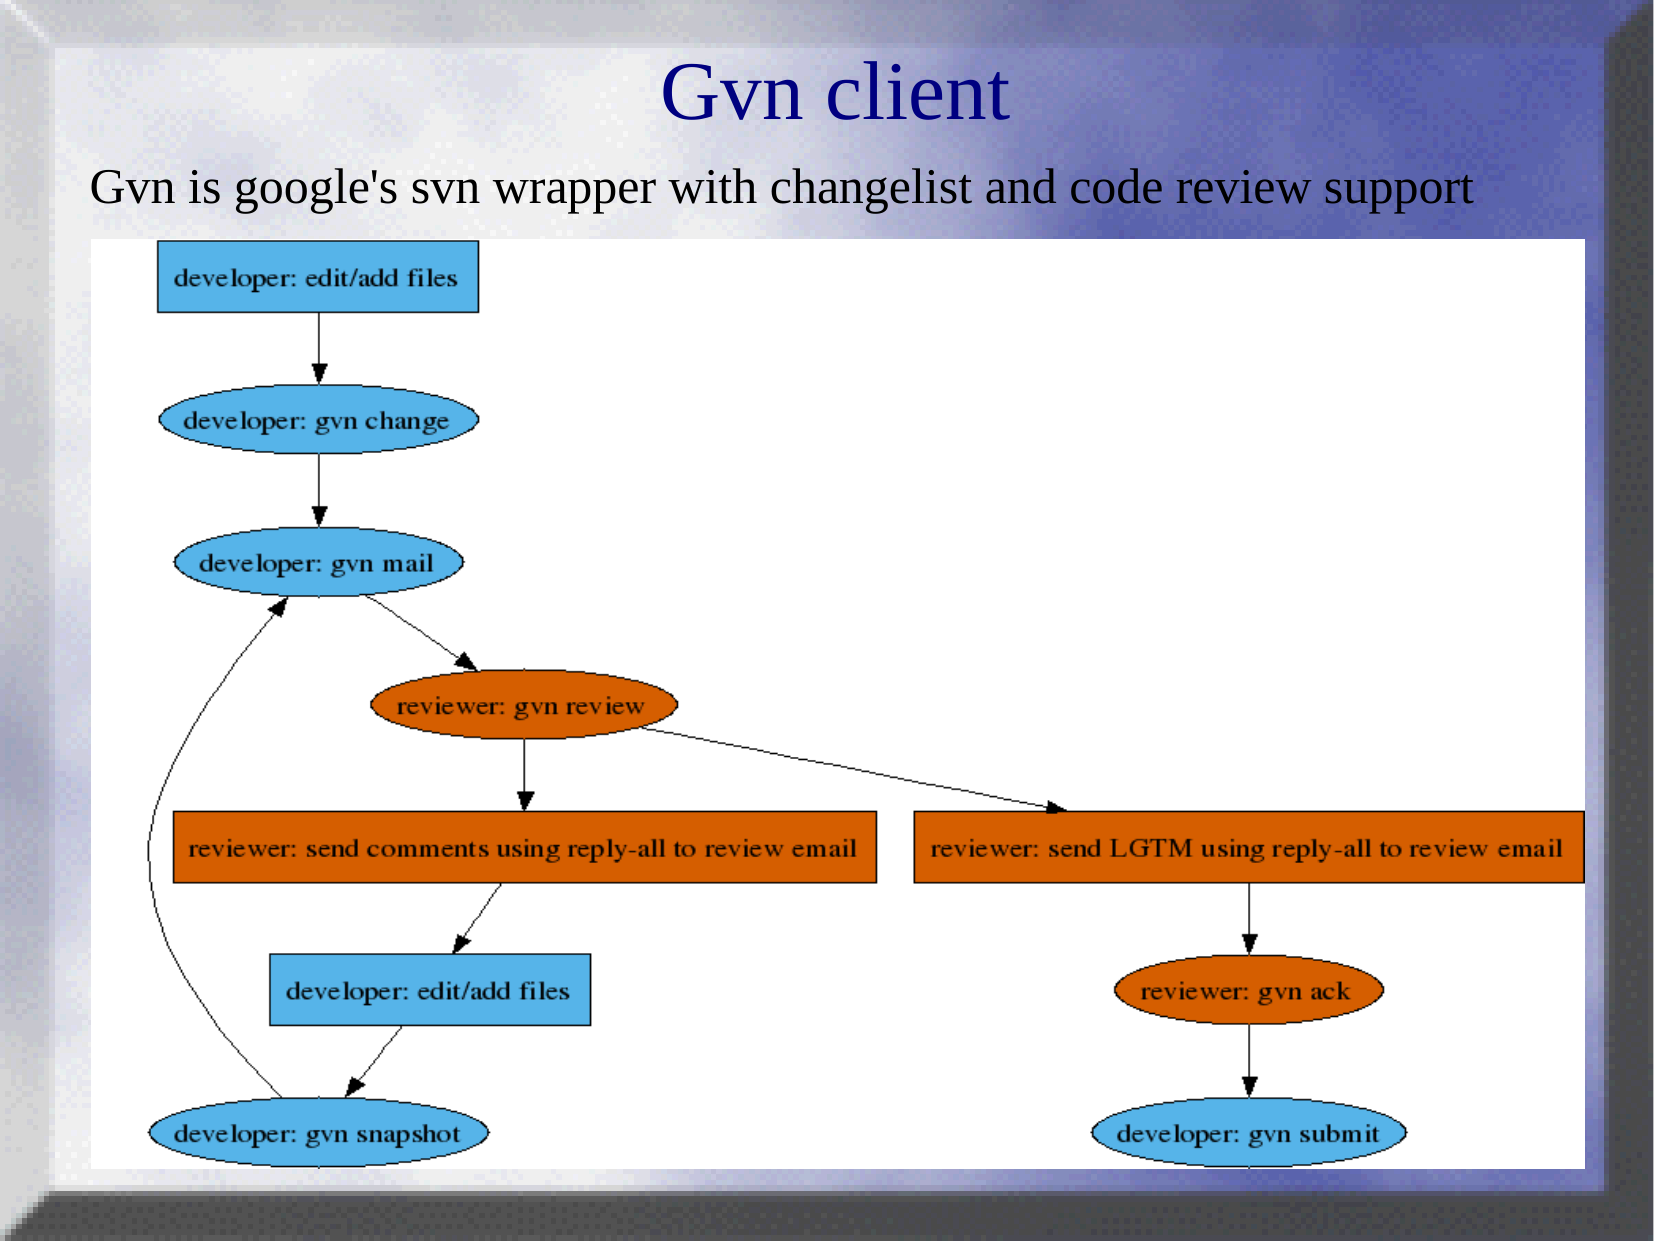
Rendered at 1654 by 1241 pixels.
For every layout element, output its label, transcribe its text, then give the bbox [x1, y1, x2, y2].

text_box Gvn is google's svn wrapper with changelist and code review support [89, 159, 1571, 232]
picture [0, 0, 1654, 1241]
title Gvn client [120, 42, 1552, 140]
